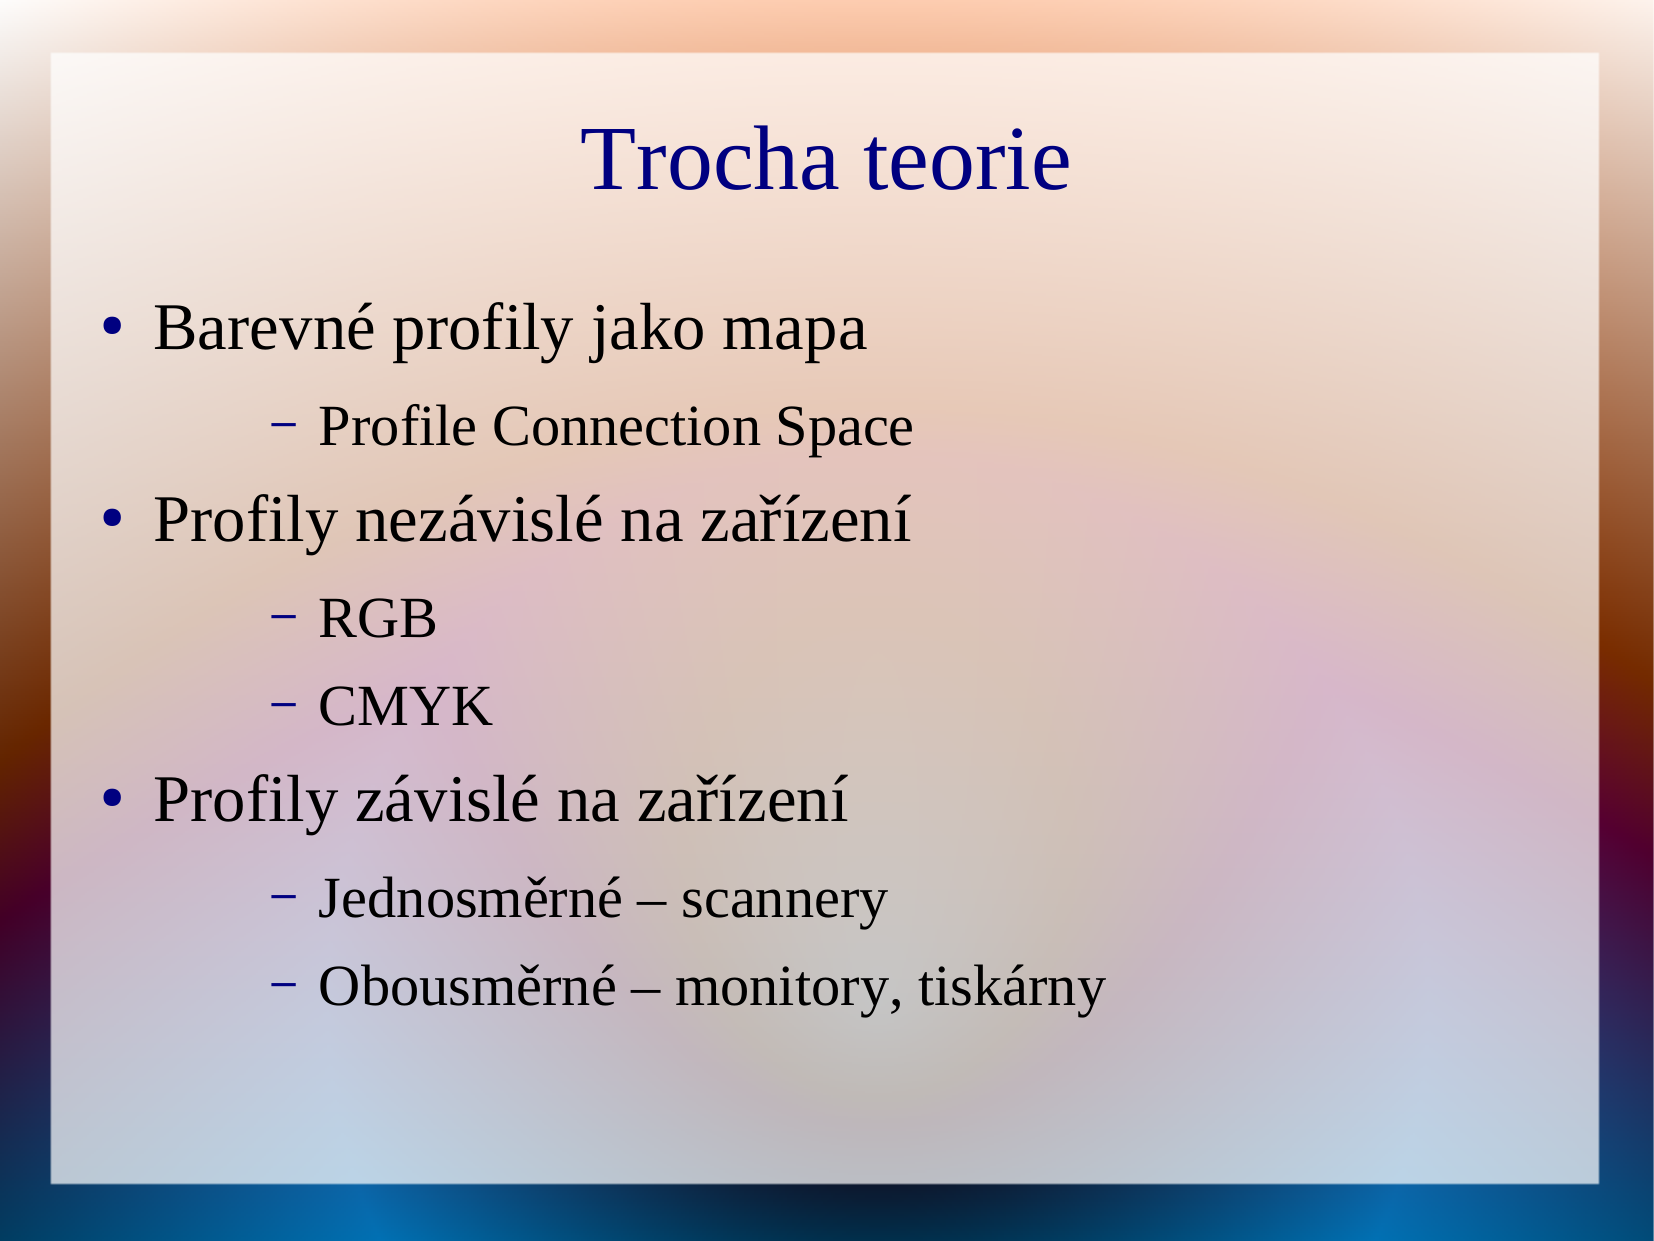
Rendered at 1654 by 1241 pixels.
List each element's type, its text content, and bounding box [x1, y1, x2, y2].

title Trocha teorie [82, 55, 1571, 263]
picture [0, 0, 1654, 1241]
list Barevné profily jako mapa Profile Connection Space Profily nezávislé na zařízení RGB CMYK Profily závislé na zařízení Jednosměrné – scannery Obousměrné – monitory, tiskárny [82, 290, 1571, 1094]
